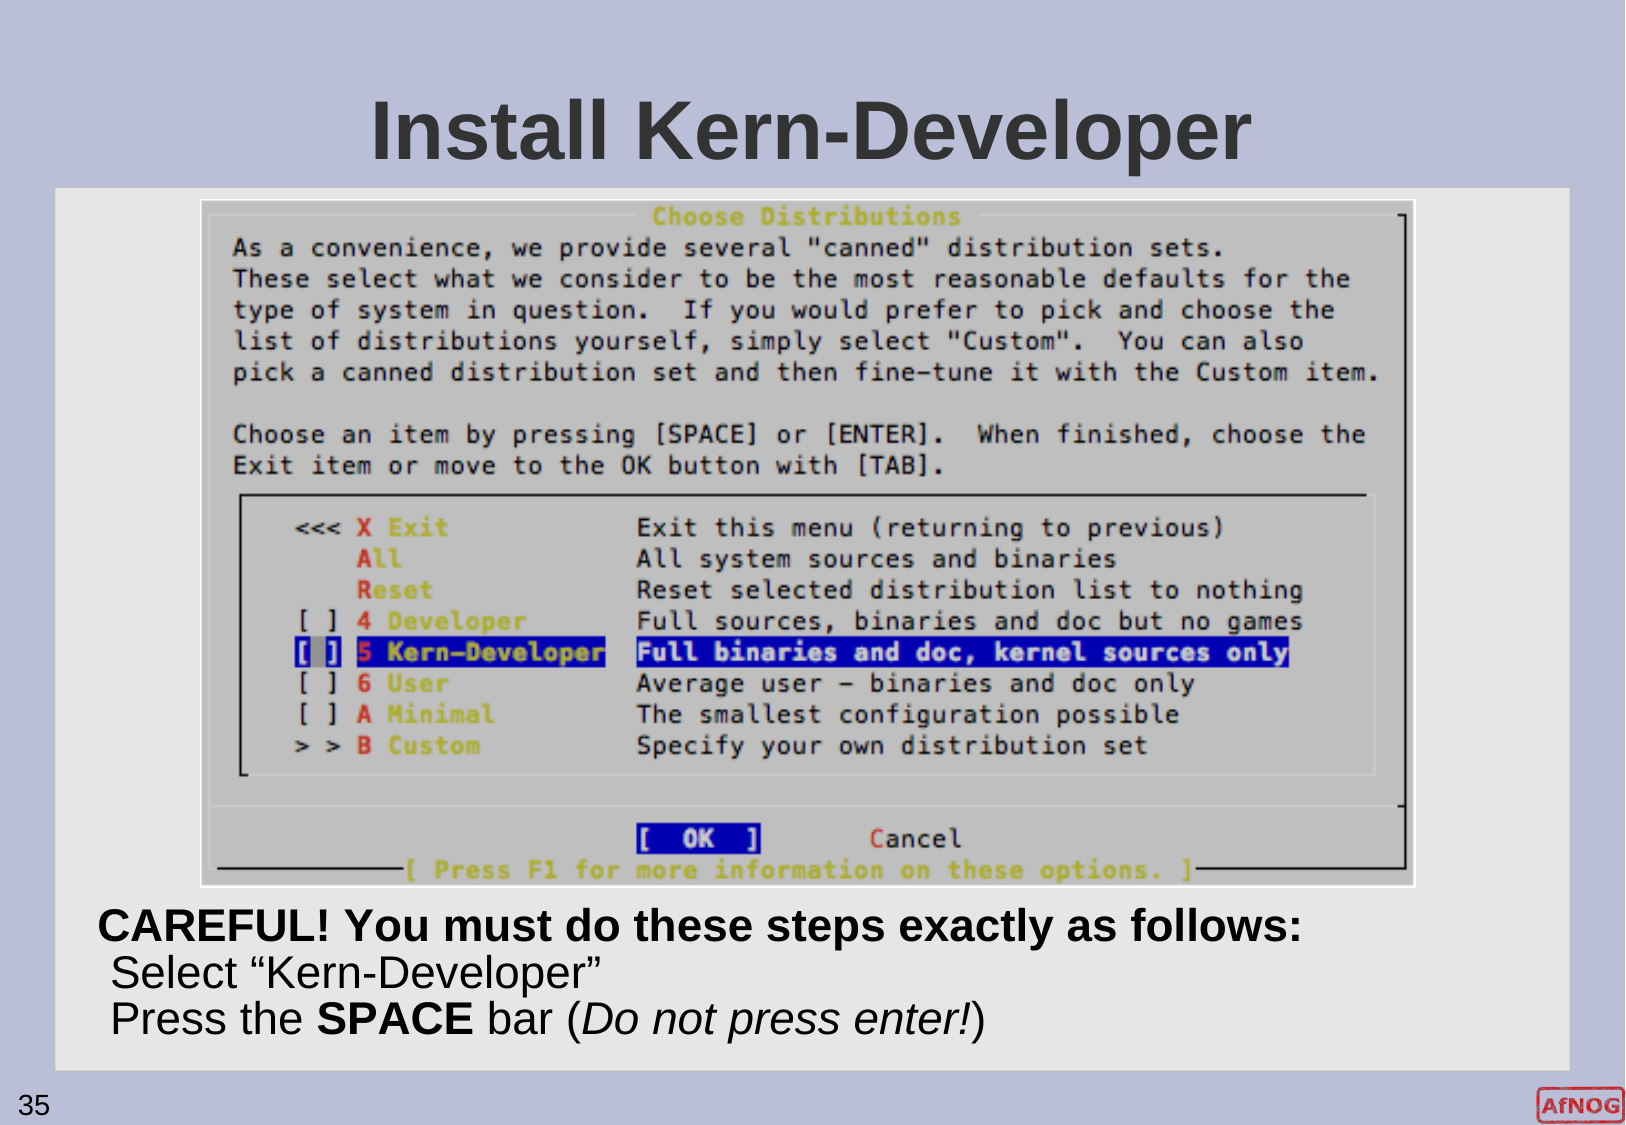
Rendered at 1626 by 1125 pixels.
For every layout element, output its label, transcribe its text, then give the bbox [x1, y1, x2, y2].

text_box CAREFUL! You must do these steps exactly as follows: Select “Kern-Developer” Press the SPACE bar (Do not press enter!) [82, 891, 1530, 1097]
picture [1535, 1085, 1626, 1125]
picture [200, 199, 1416, 888]
title Install Kern-Developer [54, 44, 1571, 215]
